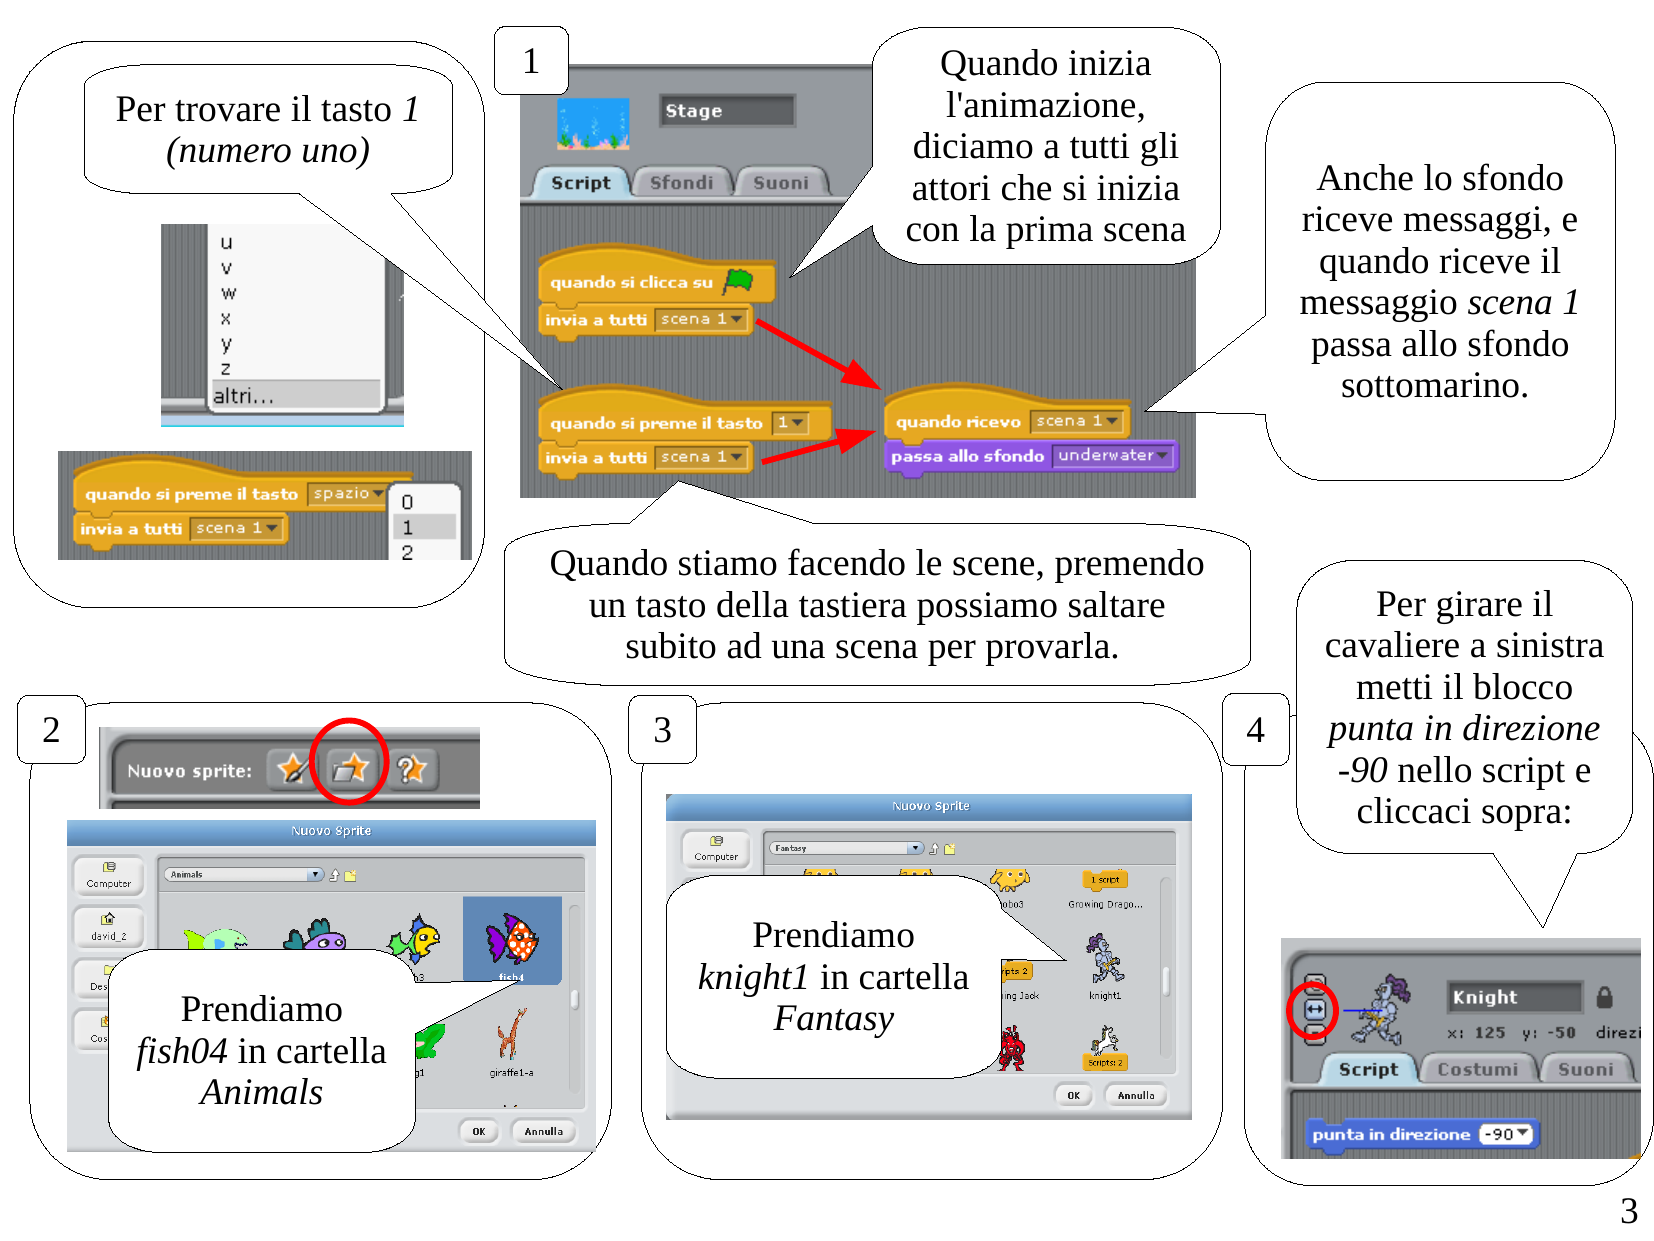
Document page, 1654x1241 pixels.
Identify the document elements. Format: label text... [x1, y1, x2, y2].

text_box Quando inizia l'animazione, diciamo a tutti gli attori che si inizia con la prima scena [789, 27, 1221, 278]
picture [58, 451, 472, 560]
picture [666, 794, 1192, 1120]
text_box Prendiamo fish04 in cartella Animals [108, 949, 520, 1153]
text_box 4 [1222, 693, 1290, 766]
text_box 3 [1605, 1183, 1654, 1241]
text_box Quando stiamo facendo le scene, premendo un tasto della tastiera possiamo saltare subito ad una scena per provarla. [504, 480, 1251, 686]
picture [520, 64, 1196, 498]
text_box [641, 702, 1223, 1180]
text_box [1244, 714, 1654, 1186]
text_box [13, 41, 485, 608]
text_box Per girare il cavaliere a sinistra metti il blocco punta in direzione -90 nello script e cliccaci sopra: [1296, 560, 1633, 928]
text_box Prendiamo knight1 in cartella Fantasy [666, 875, 1067, 1079]
text_box Per trovare il tasto 1 (numero uno) [84, 64, 563, 390]
picture [99, 727, 480, 809]
text_box 3 [628, 695, 697, 764]
text_box 2 [17, 695, 86, 764]
text_box Anche lo sfondo riceve messaggi, e quando riceve il messaggio scena 1 passa allo sfondo sottomarino. [1144, 82, 1616, 481]
picture [161, 224, 404, 427]
text_box 1 [494, 26, 569, 95]
picture [67, 820, 596, 1152]
picture [1281, 938, 1641, 1159]
text_box [29, 702, 612, 1180]
picture [315, 727, 383, 799]
